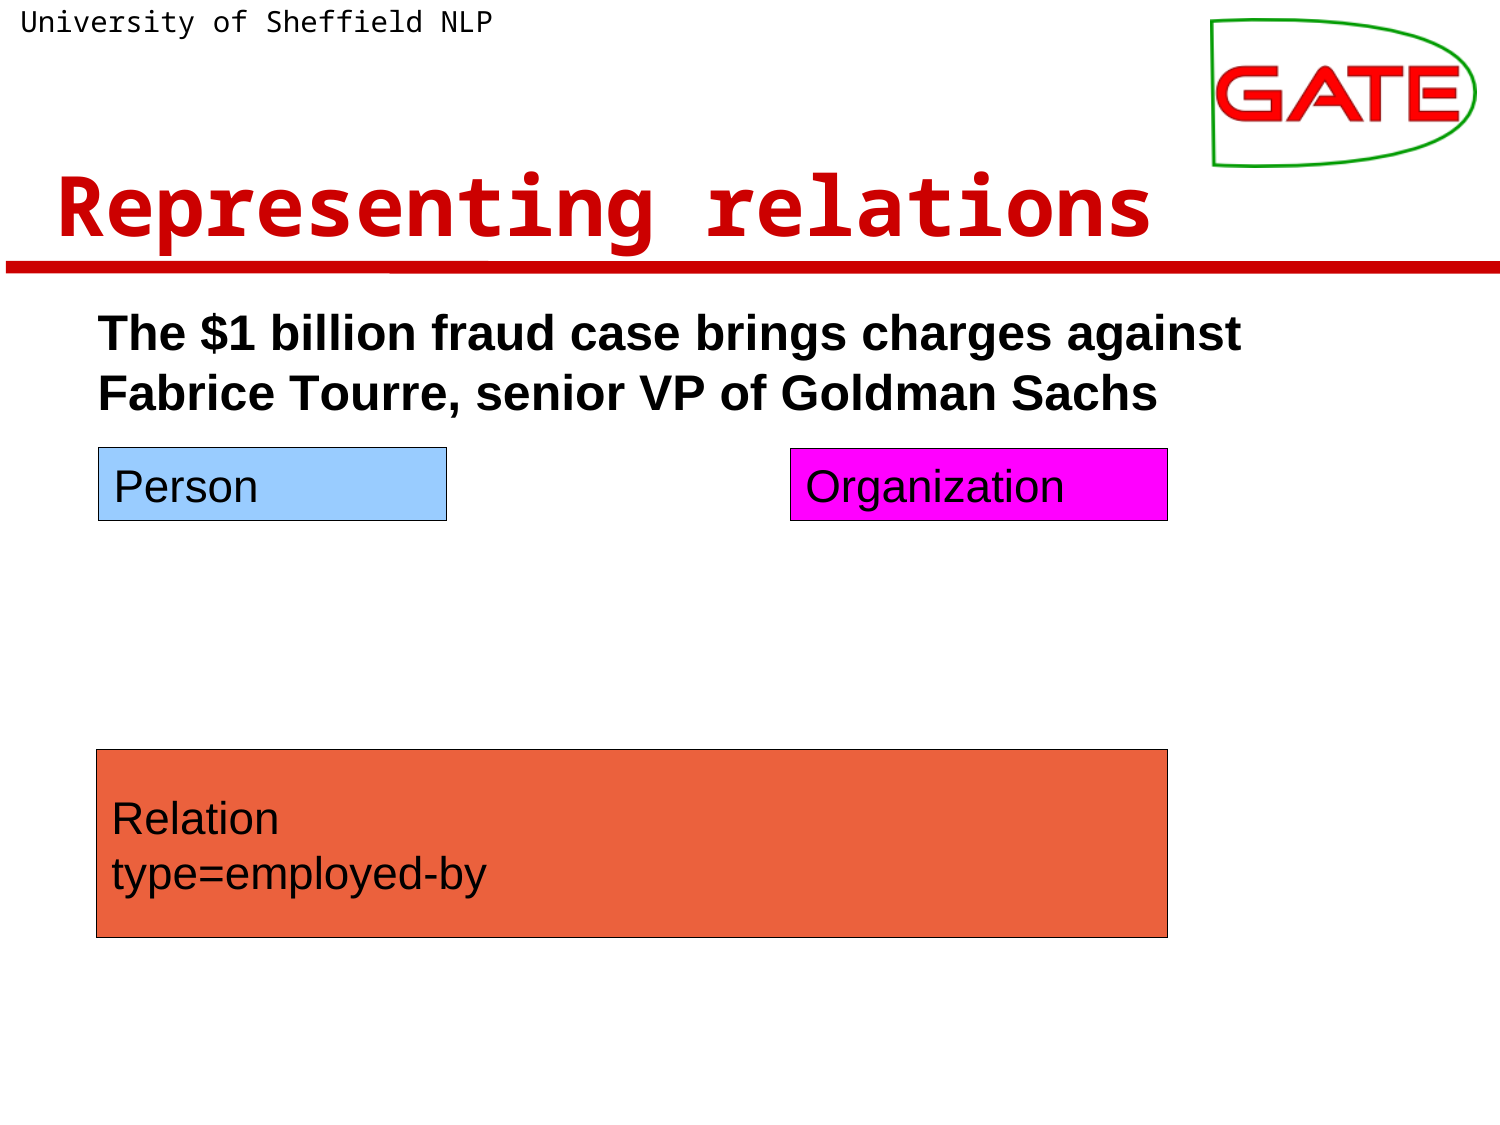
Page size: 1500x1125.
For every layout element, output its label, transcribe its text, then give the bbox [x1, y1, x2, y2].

title Representing relations [41, 30, 1391, 262]
text_box Person [98, 447, 447, 521]
picture [1210, 18, 1477, 168]
text_box The $1 billion fraud case brings charges against Fabrice Tourre, senior VP of Goldman Sachs [83, 293, 1263, 429]
text_box Organization [790, 448, 1168, 521]
text_box Relation type=employed-by [96, 749, 1168, 938]
